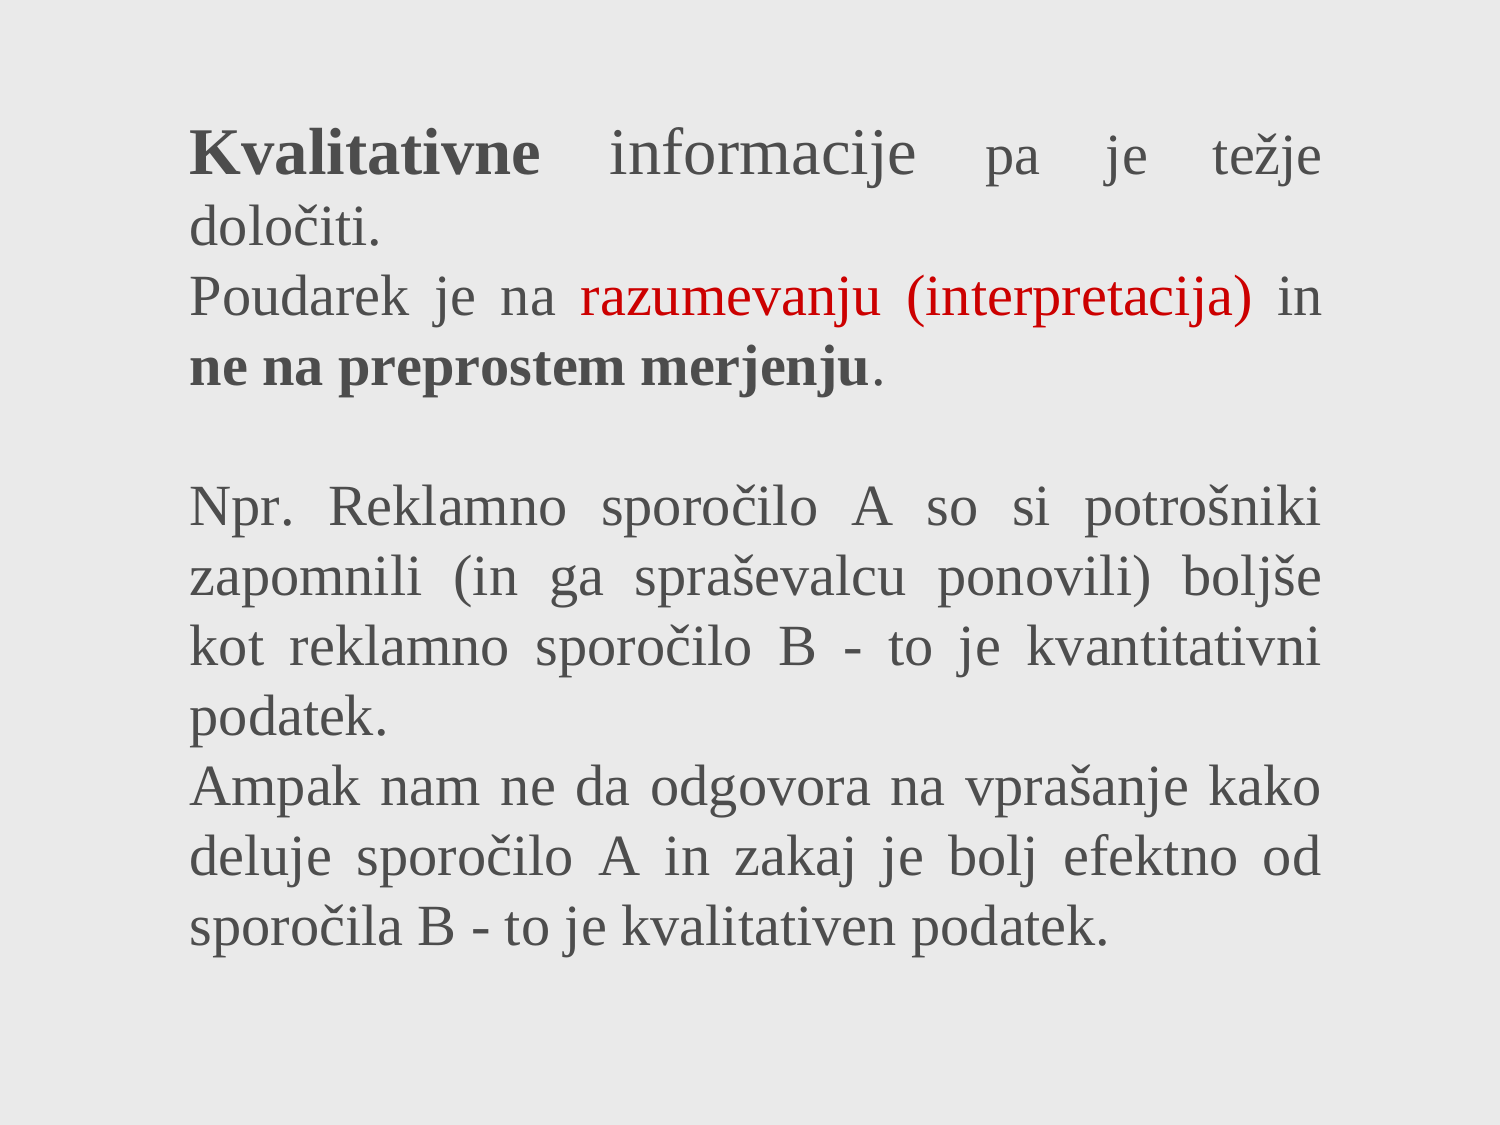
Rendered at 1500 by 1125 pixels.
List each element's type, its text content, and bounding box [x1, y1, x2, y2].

text_box Kvalitativne informacije pa je težje določiti. Poudarek je na razumevanju (interpretacija) in ne na preprostem merjenju. Npr. Reklamno sporočilo A so si potrošniki zapomnili (in ga spraševalcu ponovili) boljše kot reklamno sporočilo B - to je kvantitativni podatek. Ampak nam ne da odgovora na vprašanje kako deluje sporočilo A in zakaj je bolj efektno od sporočila B - to je kvalitativen podatek. [174, 99, 1338, 1036]
